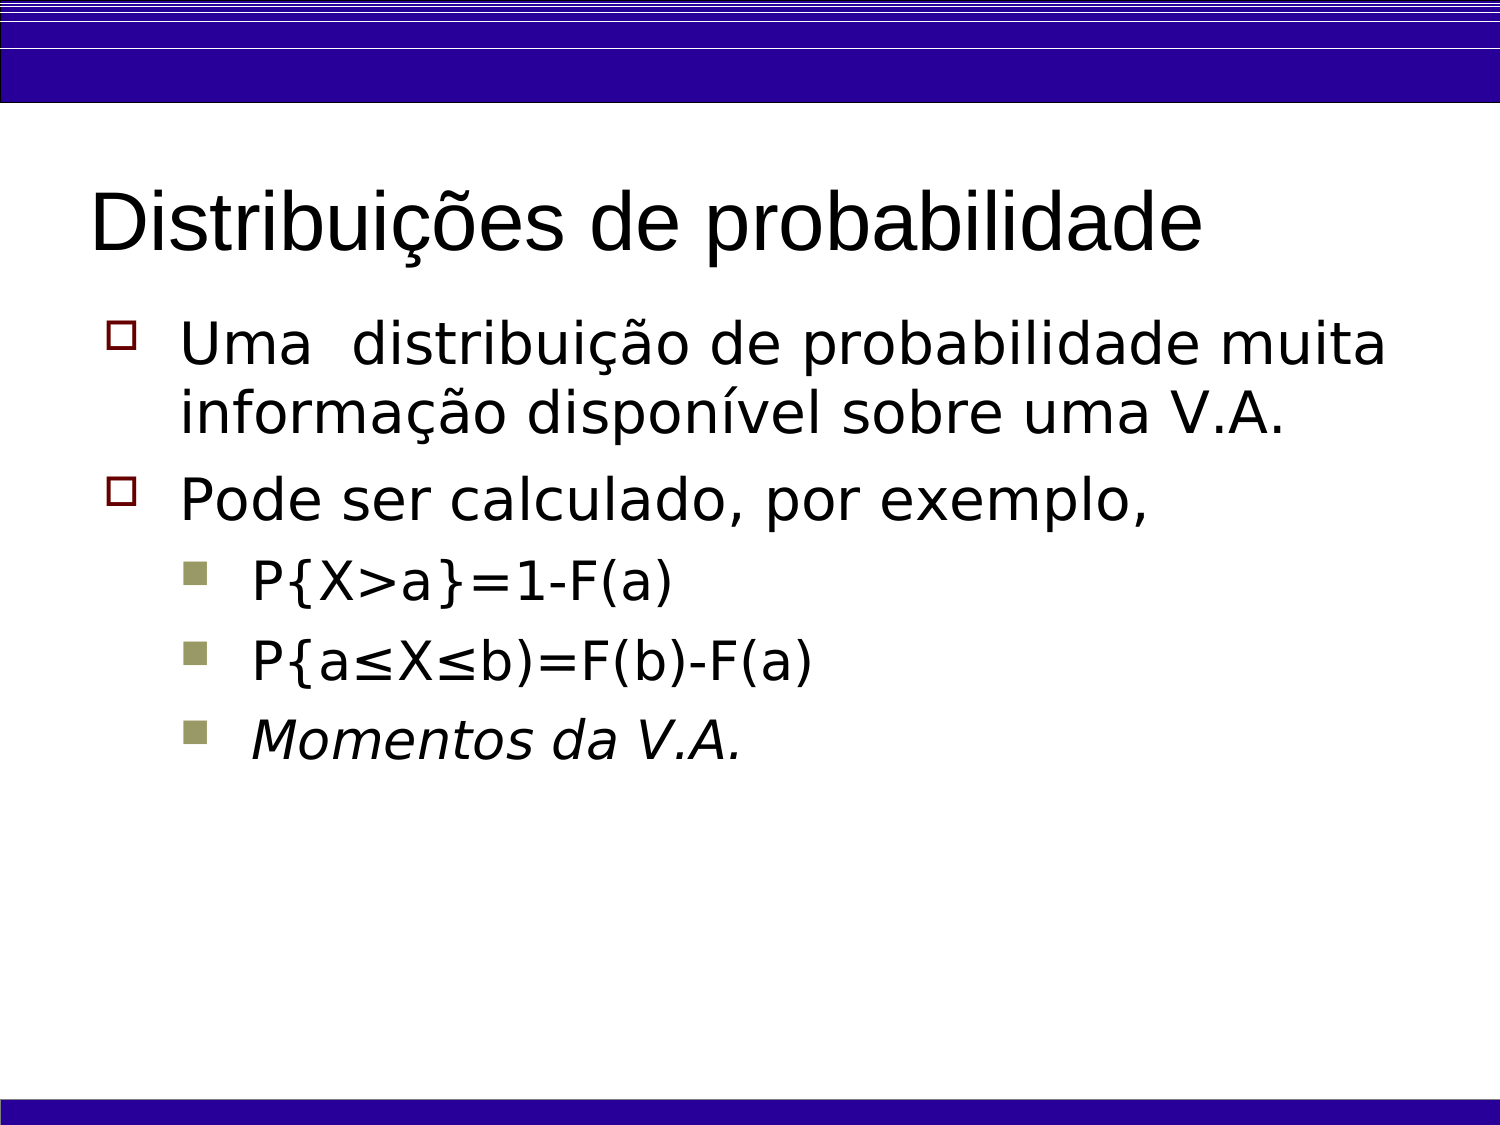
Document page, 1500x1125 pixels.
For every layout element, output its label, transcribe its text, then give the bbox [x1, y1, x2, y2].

title Distribuições de probabilidade [75, 87, 1426, 275]
list Uma distribuição de probabilidade muita informação disponível sobre uma V.A. Pode ser calculado, por exemplo, P{X>a}=1-F(a) P{a≤X≤b)=F(b)-F(a) Momentos da V.A. [88, 298, 1439, 1004]
